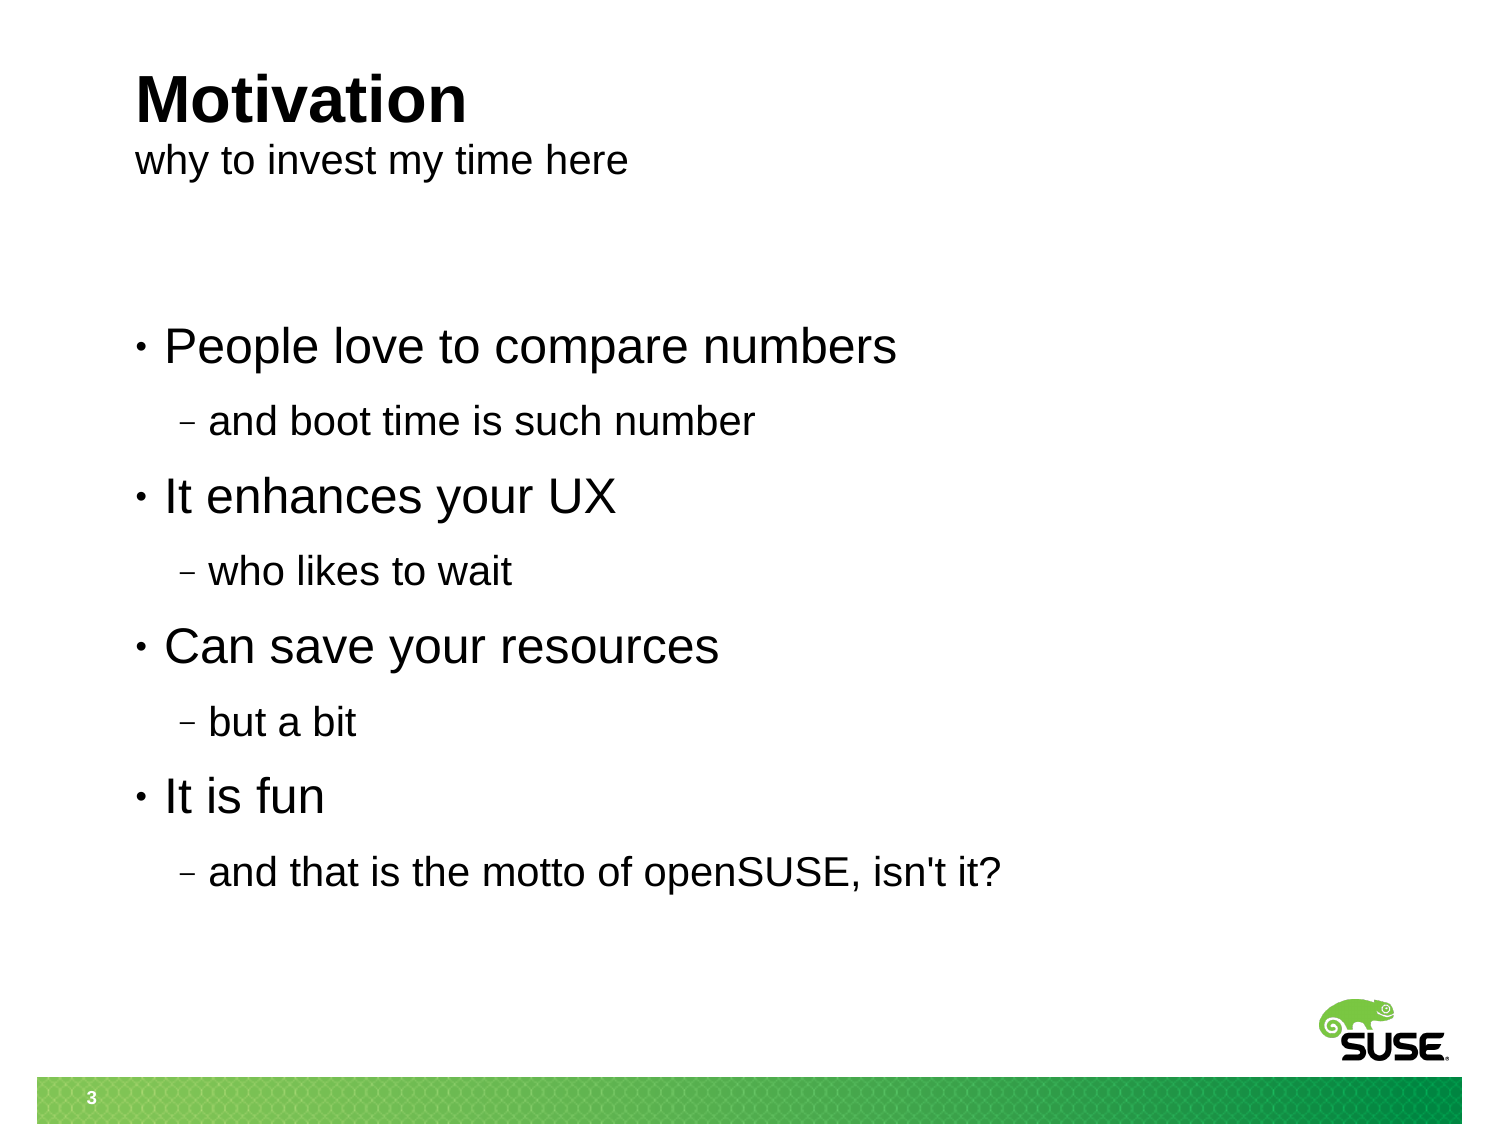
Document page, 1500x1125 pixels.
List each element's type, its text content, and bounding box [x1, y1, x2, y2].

picture [1319, 999, 1449, 1061]
title Motivation why to invest my time here [135, 41, 1372, 204]
picture [37, 1077, 1462, 1124]
list People love to compare numbers and boot time is such number It enhances your UX who likes to wait Can save your resources but a bit It is fun and that is the motto of openSUSE, isn't it? [135, 238, 1372, 982]
